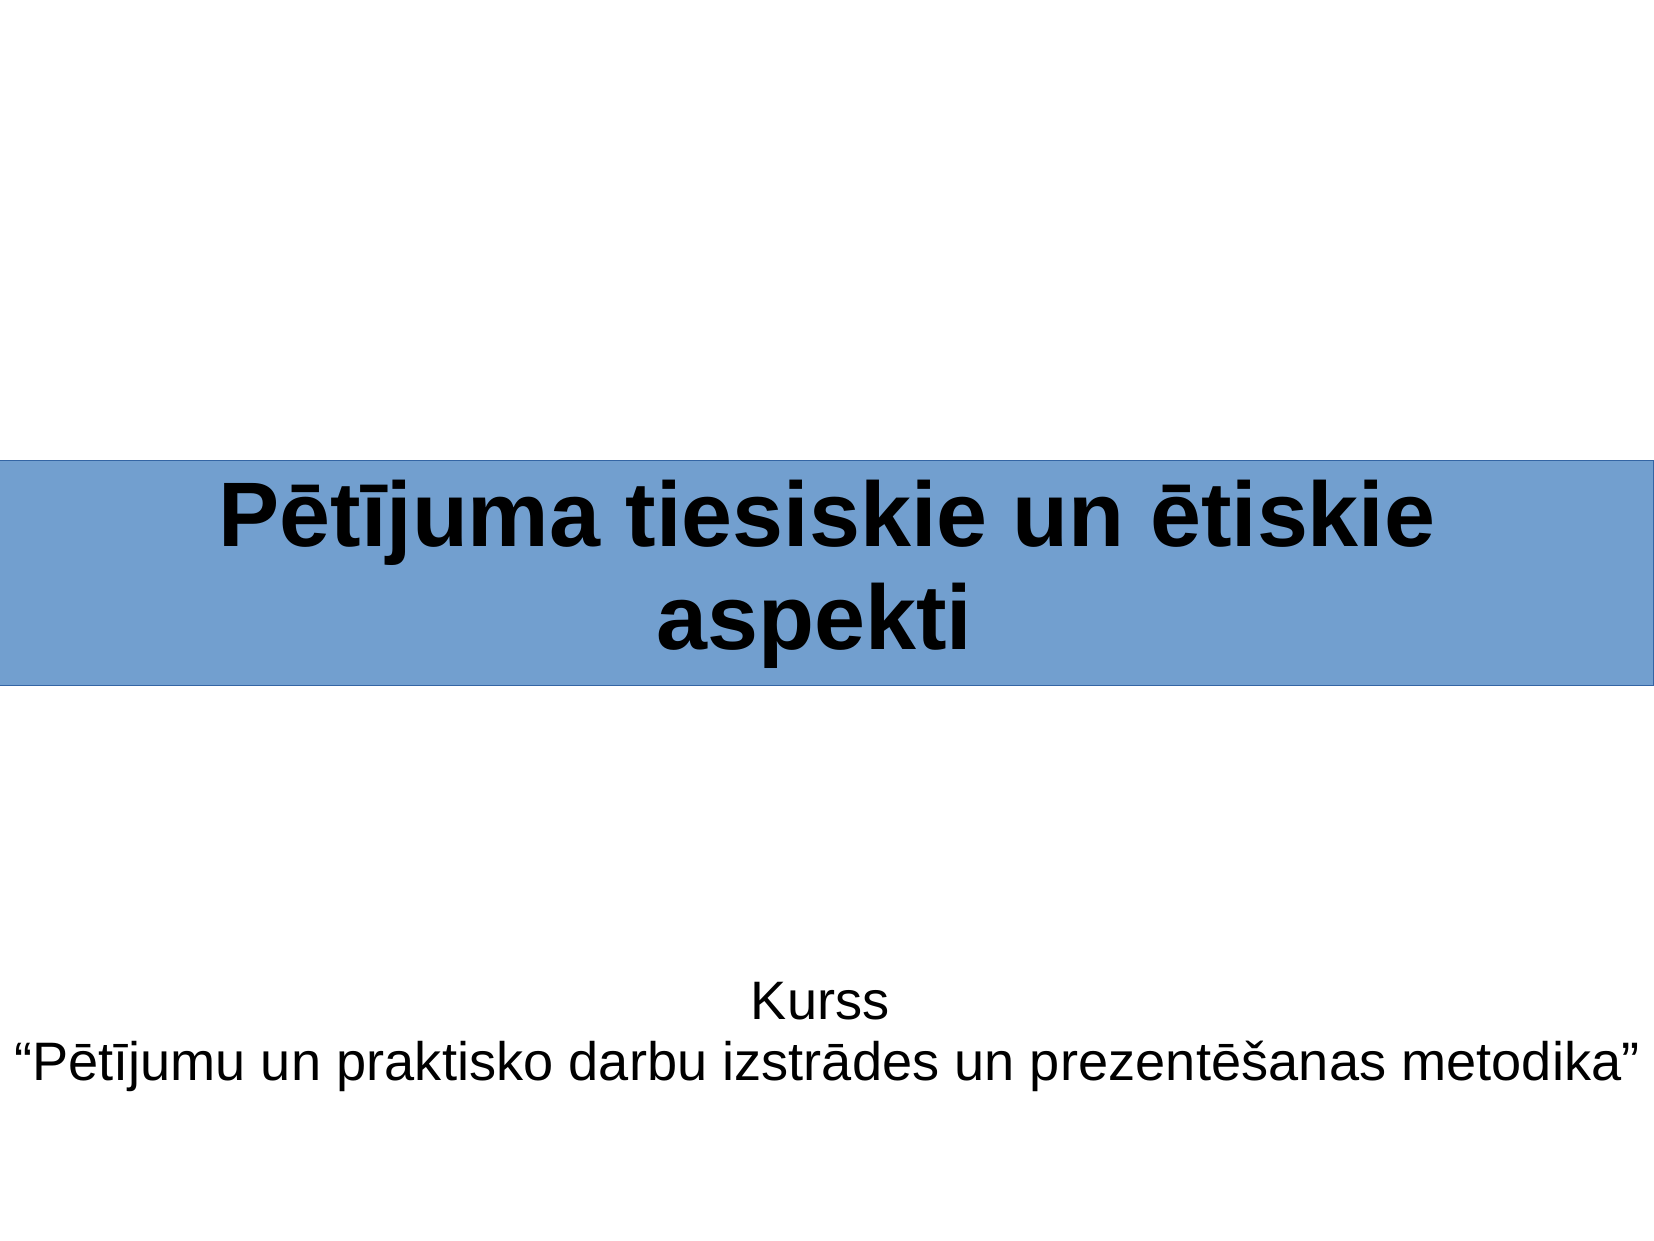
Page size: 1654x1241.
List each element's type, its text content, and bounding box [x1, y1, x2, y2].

text_box Kurss “Pētījumu un praktisko darbu izstrādes un prezentēšanas metodika” [0, 928, 1654, 1134]
title Pētījuma tiesiskie un ētiskie aspekti [70, 462, 1559, 670]
text_box [0, 460, 1654, 686]
